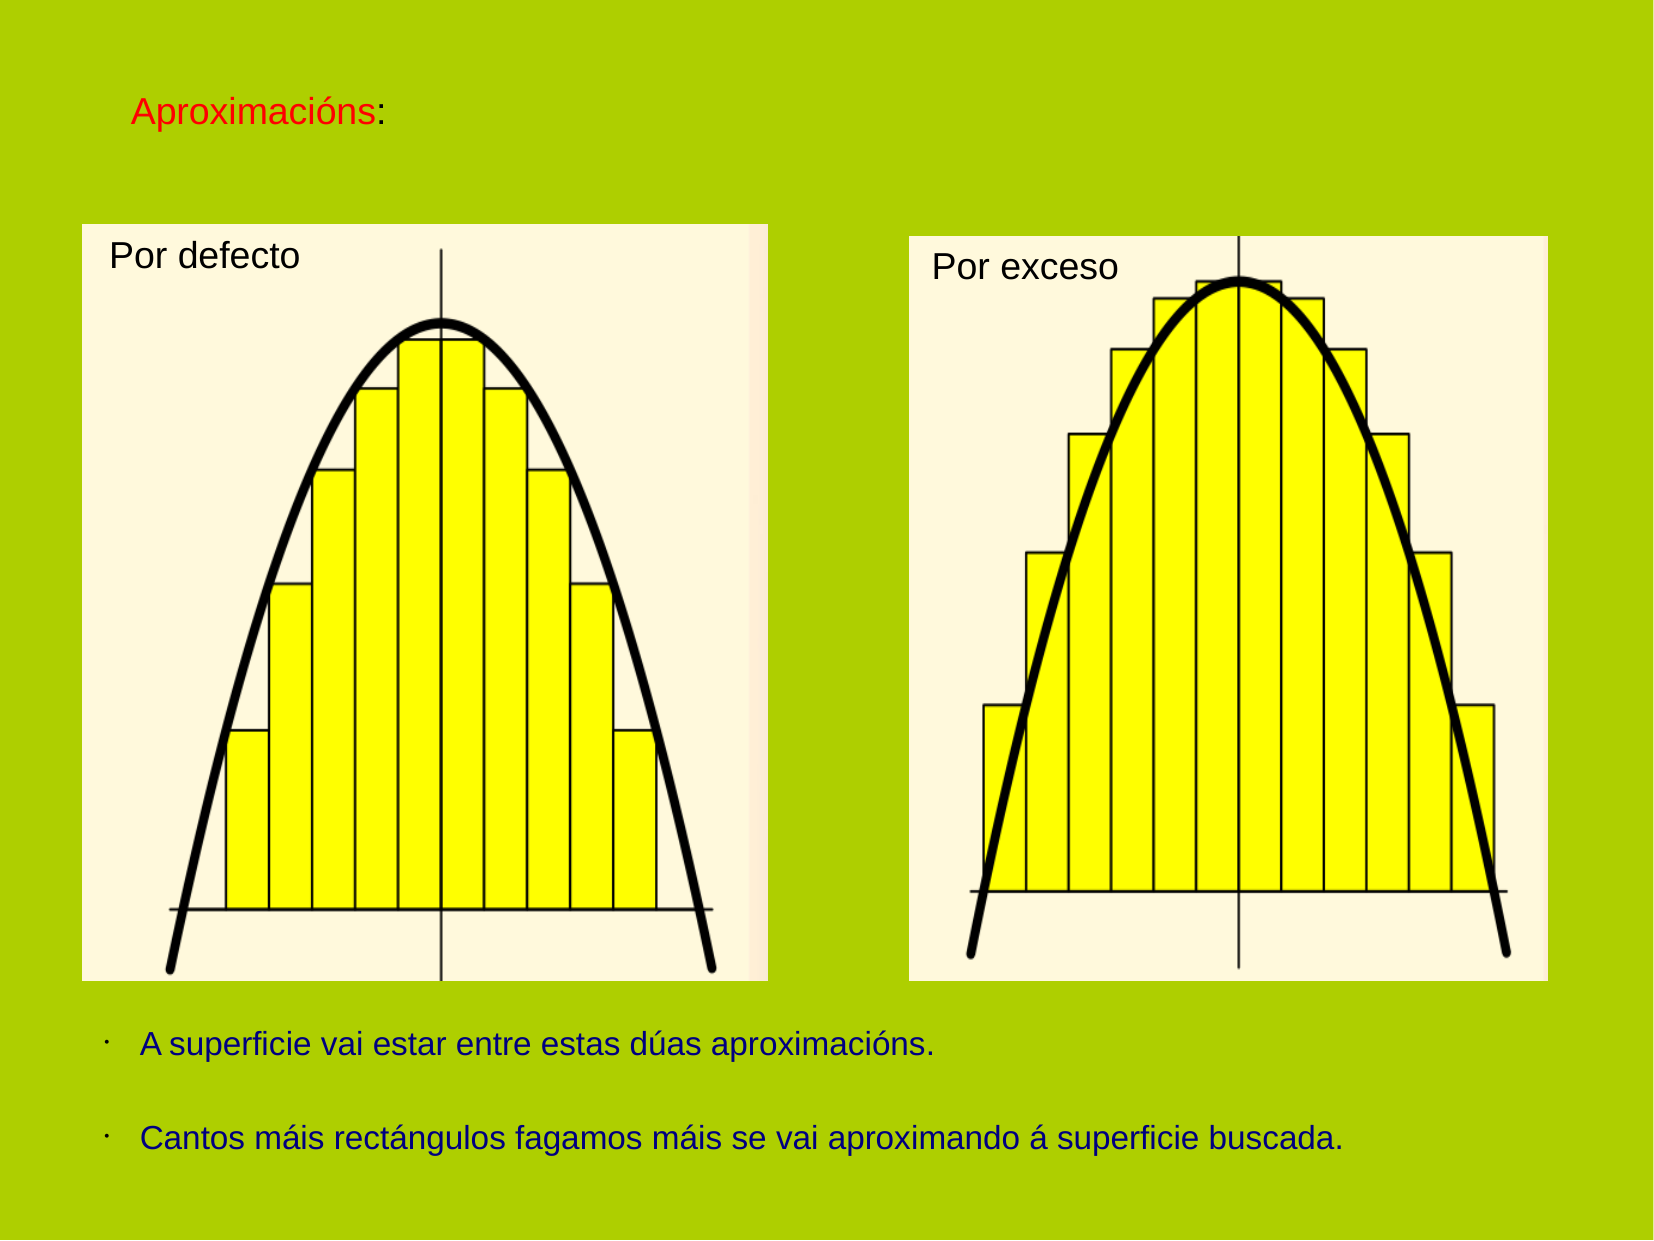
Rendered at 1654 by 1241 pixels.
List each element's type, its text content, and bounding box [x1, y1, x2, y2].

text_box Por exceso [916, 238, 1134, 308]
picture [82, 224, 768, 981]
text_box Cantos máis rectángulos fagamos máis se vai aproximando á superficie buscada. [89, 1112, 1361, 1165]
text_box Aproximacións: [116, 82, 402, 140]
text_box Por defecto [94, 226, 316, 284]
text_box A superficie vai estar entre estas dúas aproximacións. [89, 1017, 952, 1071]
picture [909, 236, 1548, 981]
